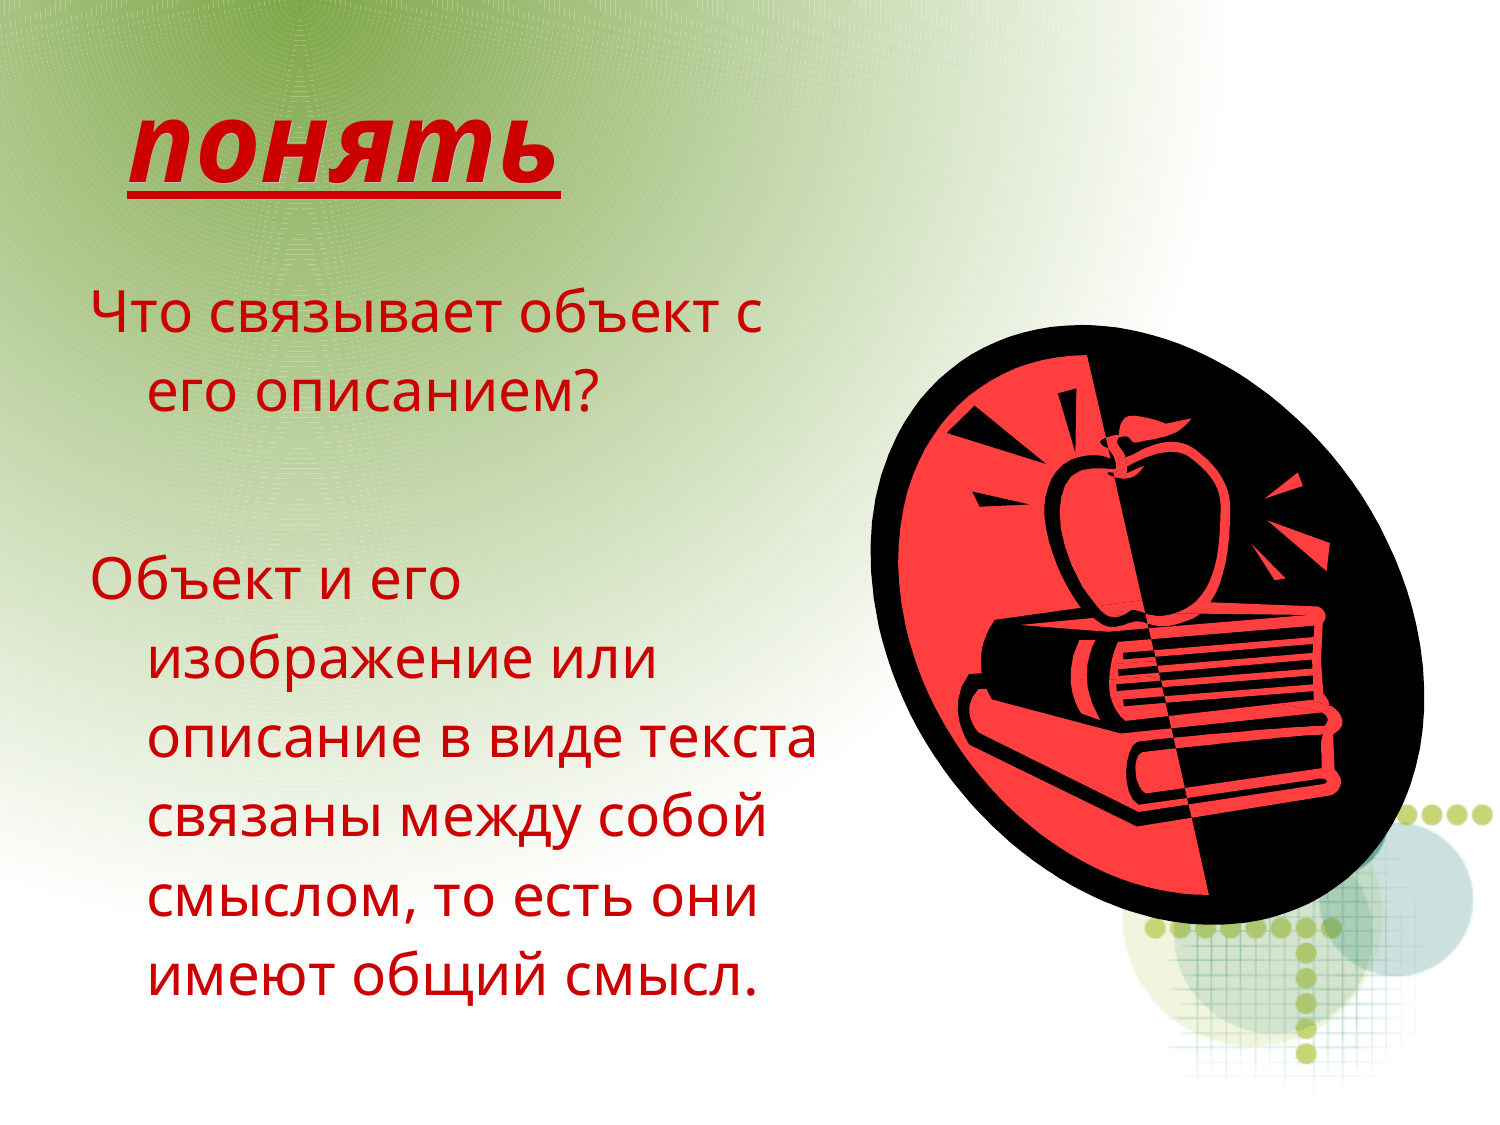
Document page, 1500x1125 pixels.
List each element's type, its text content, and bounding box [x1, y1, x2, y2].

list Что связывает объект с его описанием? Объект и его изображение или описание в виде текста связаны между собой смыслом, то есть они имеют общий смысл. [75, 262, 838, 1125]
picture [862, 324, 1500, 1098]
title понять [75, 45, 613, 233]
